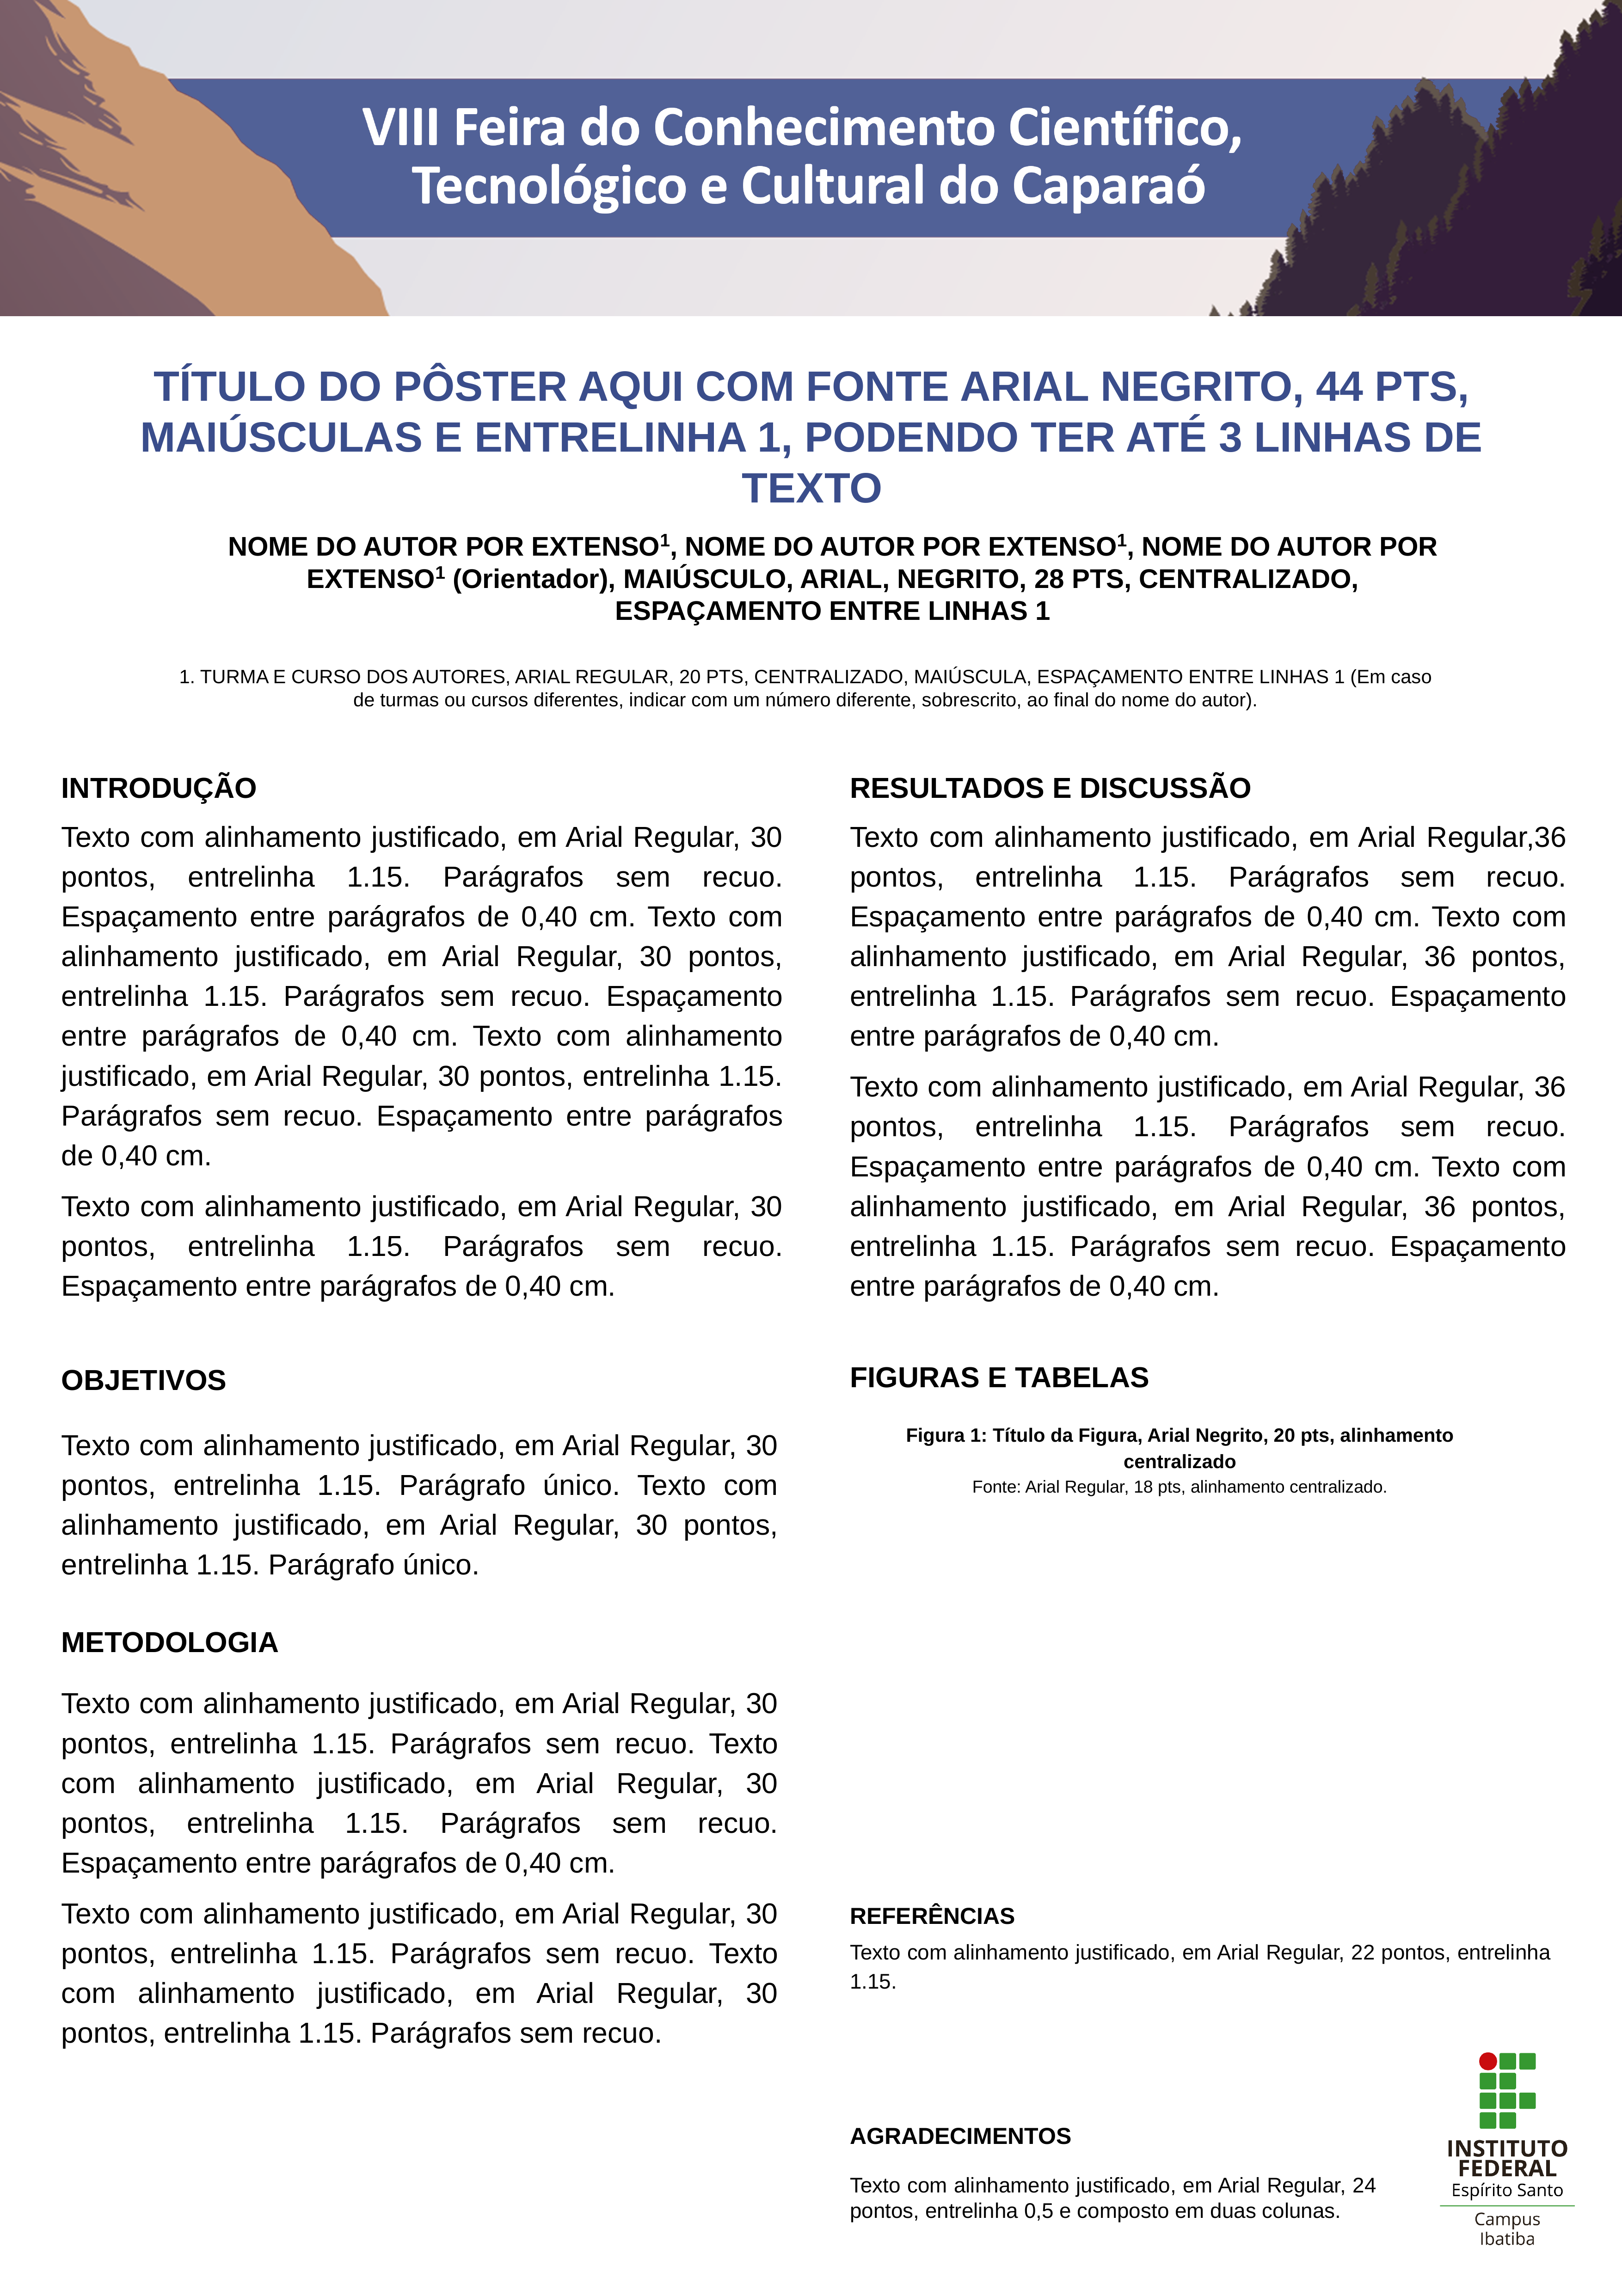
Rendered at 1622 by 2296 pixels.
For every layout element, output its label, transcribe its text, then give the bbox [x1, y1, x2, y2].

text_box OBJETIVOS [55, 1341, 778, 1409]
text_box METODOLOGIA [55, 1620, 777, 1689]
text_box NOME DO AUTOR POR EXTENSO1, NOME DO AUTOR POR EXTENSO1, NOME DO AUTOR POR EXTENSO1 (Orientador), MAIÚSCULO, ARIAL, NEGRITO, 28 PTS, CENTRALIZADO, ESPAÇAMENTO ENTRE LINHAS 1 [194, 498, 1472, 656]
text_box RESULTADOS E DISCUSSÃO [843, 766, 1580, 835]
text_box TÍTULO DO PÔSTER AQUI COM FONTE ARIAL NEGRITO, 44 PTS, MAIÚSCULAS E ENTRELINHA 1, PODENDO TER ATÉ 3 LINHAS DE TEXTO [109, 316, 1516, 556]
text_box FIGURAS E TABELAS [843, 1355, 1541, 1424]
picture [1379, 2020, 1622, 2277]
text_box Texto com alinhamento justificado, em Arial Regular, 24 pontos, entrelinha 0,5 e composto em duas colunas. [843, 2168, 1412, 2264]
text_box AGRADECIMENTOS [843, 2118, 1384, 2186]
picture [0, 0, 1622, 316]
text_box 1. TURMA E CURSO DOS AUTORES, ARIAL REGULAR, 20 PTS, CENTRALIZADO, MAIÚSCULA, ESPAÇAMENTO ENTRE LINHAS 1 (Em caso de turmas ou cursos diferentes, indicar com um número diferente, sobrescrito, ao final do nome do autor). [166, 611, 1445, 764]
text_box Texto com alinhamento justificado, em Arial Regular,36 pontos, entrelinha 1.15. Parágrafos sem recuo. Espaçamento entre parágrafos de 0,40 cm. Texto com alinhamento justificado, em Arial Regular, 36 pontos, entrelinha 1.15. Parágrafos sem recuo. Espaçamento entre parágrafos de 0,40 cm. Texto com alinhamento justificado, em Arial Regular, 36 pontos, entrelinha 1.15. Parágrafos sem recuo. Espaçamento entre parágrafos de 0,40 cm. Texto com alinhamento justificado, em Arial Regular, 36 pontos, entrelinha 1.15. Parágrafos sem recuo. Espaçamento entre parágrafos de 0,40 cm. [843, 835, 1574, 1264]
text_box Figura 1: Título da Figura, Arial Negrito, 20 pts, alinhamento centralizado Fonte: Arial Regular, 18 pts, alinhamento centralizado. [879, 1416, 1481, 1491]
text_box Texto com alinhamento justificado, em Arial Regular, 22 pontos, entrelinha 1.15. [843, 1931, 1561, 2044]
text_box Texto com alinhamento justificado, em Arial Regular, 30 pontos, entrelinha 1.15. Parágrafo único. Texto com alinhamento justificado, em Arial Regular, 30 pontos, entrelinha 1.15. Parágrafo único. [55, 1418, 792, 1604]
text_box Texto com alinhamento justificado, em Arial Regular, 30 pontos, entrelinha 1.15. Parágrafos sem recuo. Texto com alinhamento justificado, em Arial Regular, 30 pontos, entrelinha 1.15. Parágrafos sem recuo. Espaçamento entre parágrafos de 0,40 cm. Texto com alinhamento justificado, em Arial Regular, 30 pontos, entrelinha 1.15. Parágrafos sem recuo. Texto com alinhamento justificado, em Arial Regular, 30 pontos, entrelinha 1.15. Parágrafos sem recuo. [55, 1676, 792, 2252]
text_box REFERÊNCIAS [843, 1884, 1541, 1931]
text_box INTRODUÇÃO [55, 766, 778, 835]
text_box Texto com alinhamento justificado, em Arial Regular, 30 pontos, entrelinha 1.15. Parágrafos sem recuo. Espaçamento entre parágrafos de 0,40 cm. Texto com alinhamento justificado, em Arial Regular, 30 pontos, entrelinha 1.15. Parágrafos sem recuo. Espaçamento entre parágrafos de 0,40 cm. Texto com alinhamento justificado, em Arial Regular, 30 pontos, entrelinha 1.15. Parágrafos sem recuo. Espaçamento entre parágrafos de 0,40 cm. Texto com alinhamento justificado, em Arial Regular, 30 pontos, entrelinha 1.15. Parágrafos sem recuo. Espaçamento entre parágrafos de 0,40 cm. [55, 809, 792, 1333]
